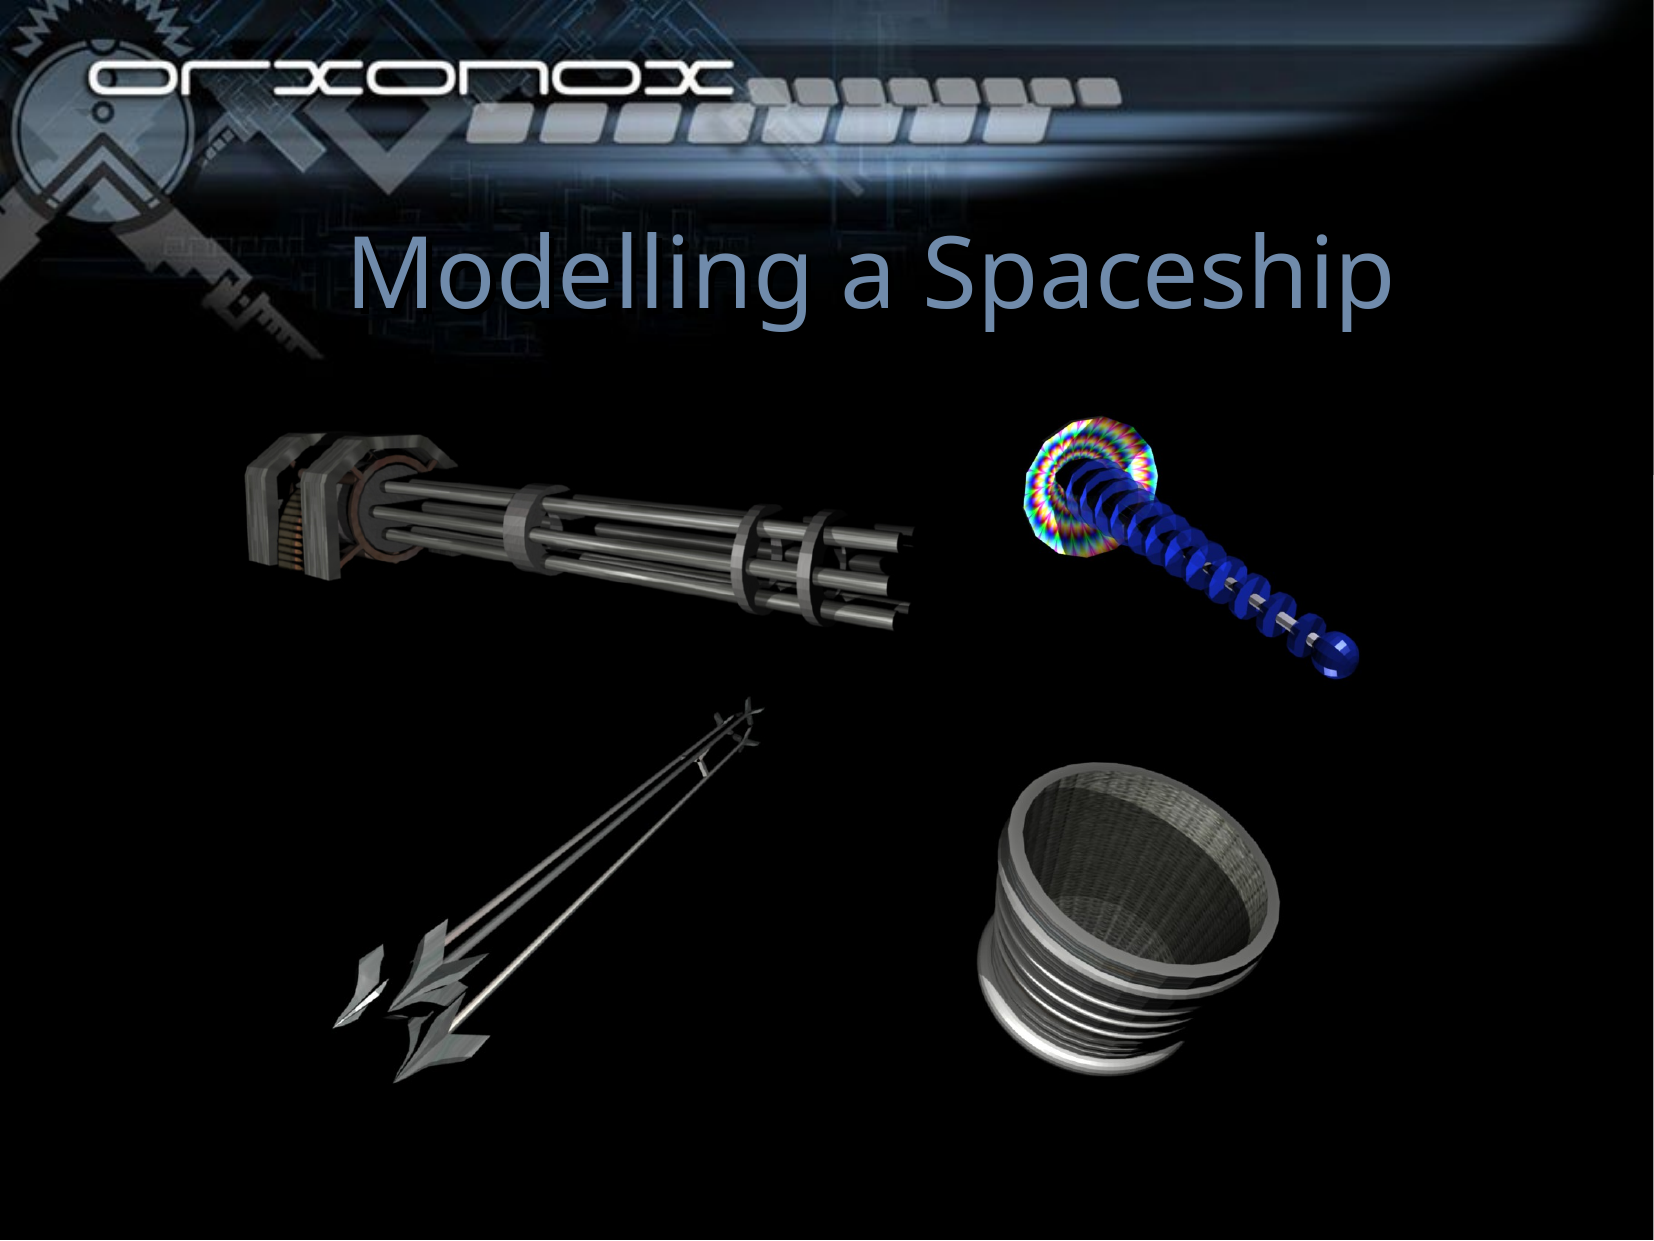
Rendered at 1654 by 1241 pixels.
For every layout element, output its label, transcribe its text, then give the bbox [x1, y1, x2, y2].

text_box Modelling a Spaceship [330, 194, 1625, 326]
picture [0, 0, 1654, 1152]
picture [207, 686, 827, 1152]
